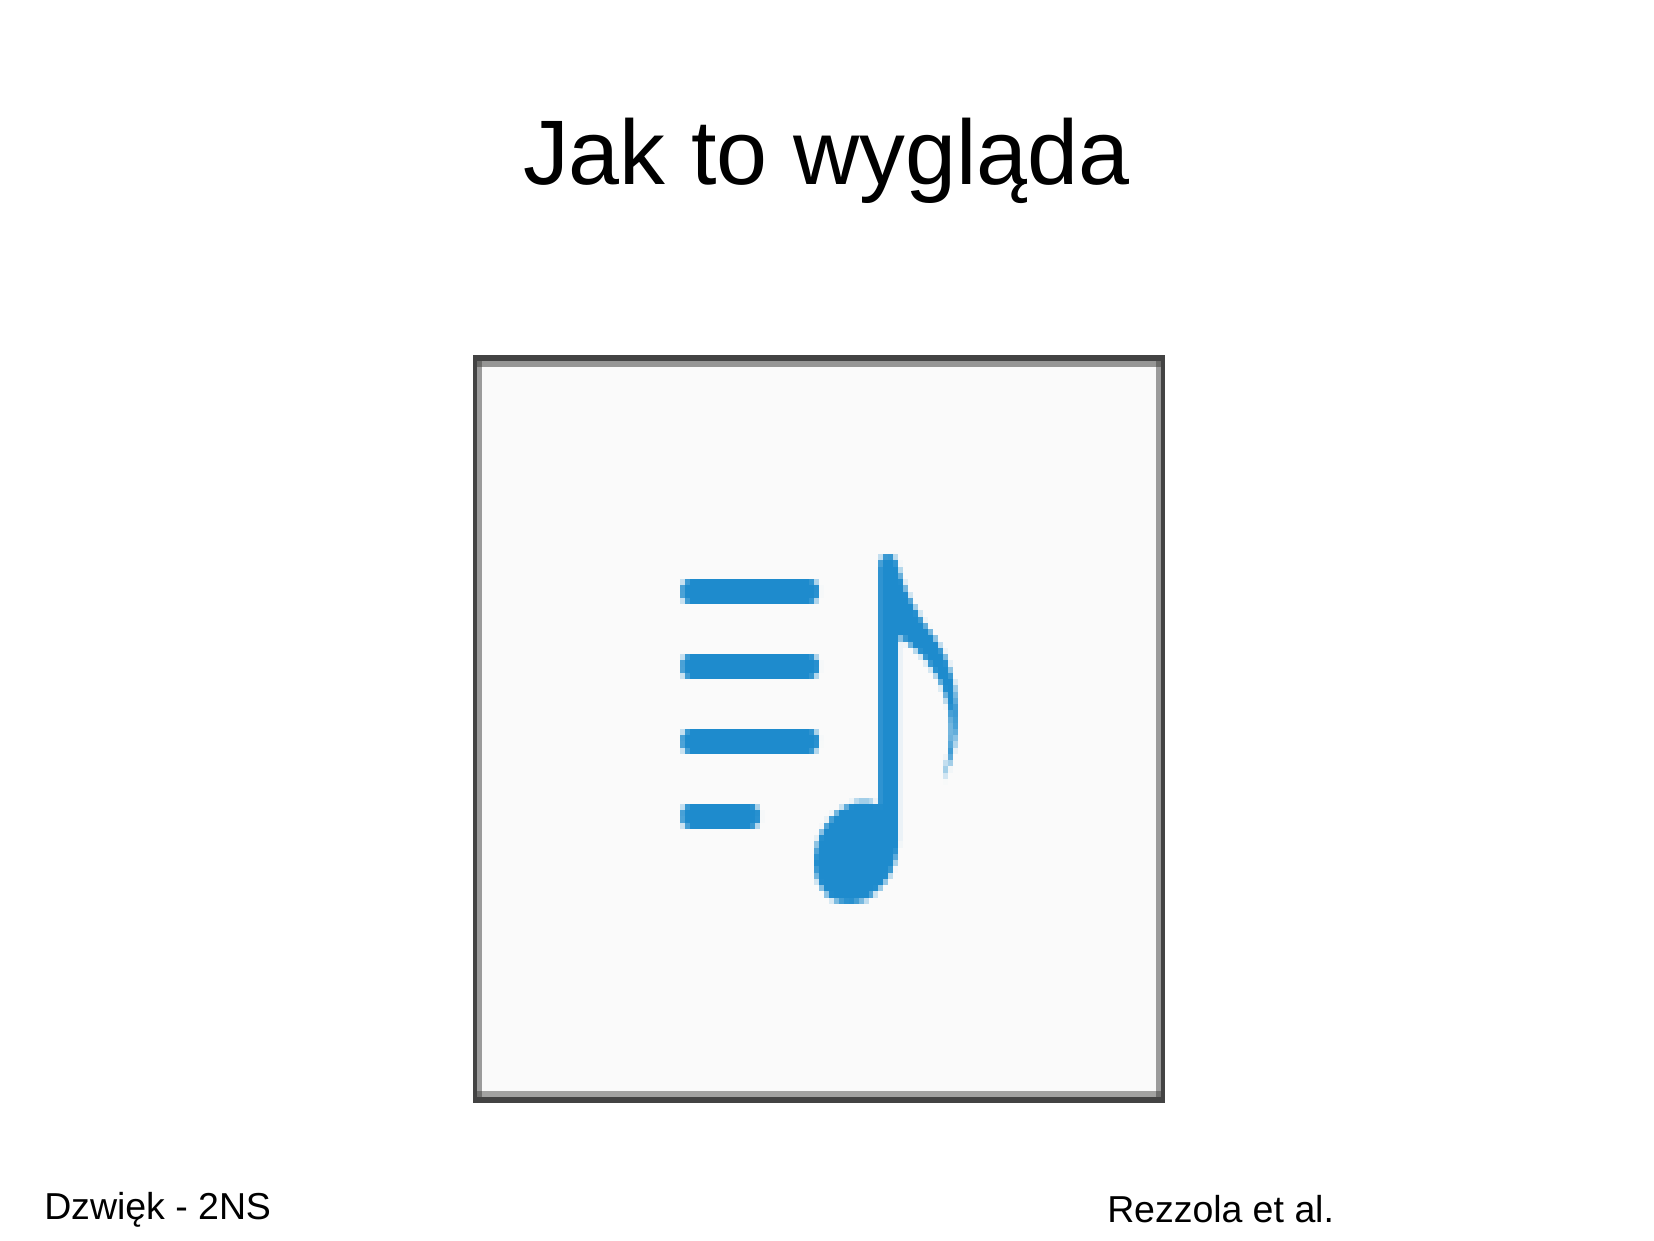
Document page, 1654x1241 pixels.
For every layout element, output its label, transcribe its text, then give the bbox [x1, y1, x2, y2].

title Jak to wygląda [82, 49, 1571, 257]
text_box Dzwięk - 2NS [29, 1178, 286, 1235]
text_box Rezzola et al. [1092, 1181, 1506, 1238]
text_box [472, 354, 1167, 1105]
